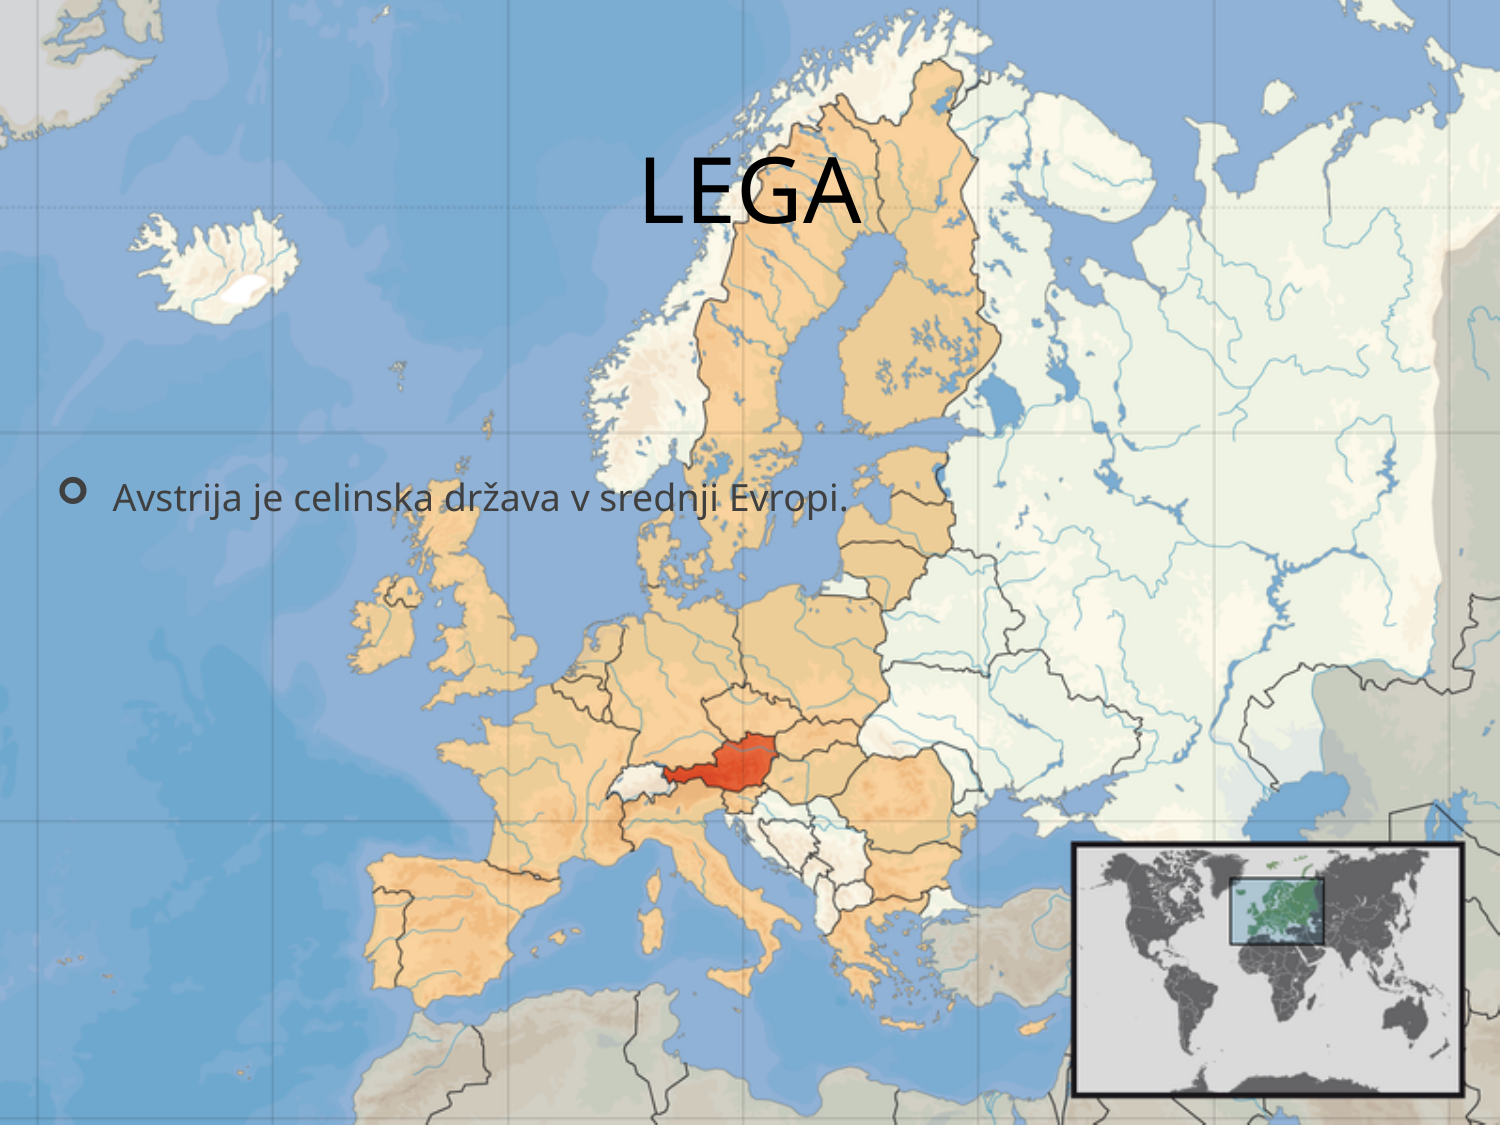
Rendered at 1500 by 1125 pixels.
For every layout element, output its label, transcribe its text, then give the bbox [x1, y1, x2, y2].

title LEGA [165, 110, 1335, 263]
list Avstrija je celinska država v srednji Evropi. [41, 314, 999, 679]
picture [0, 0, 1500, 1125]
